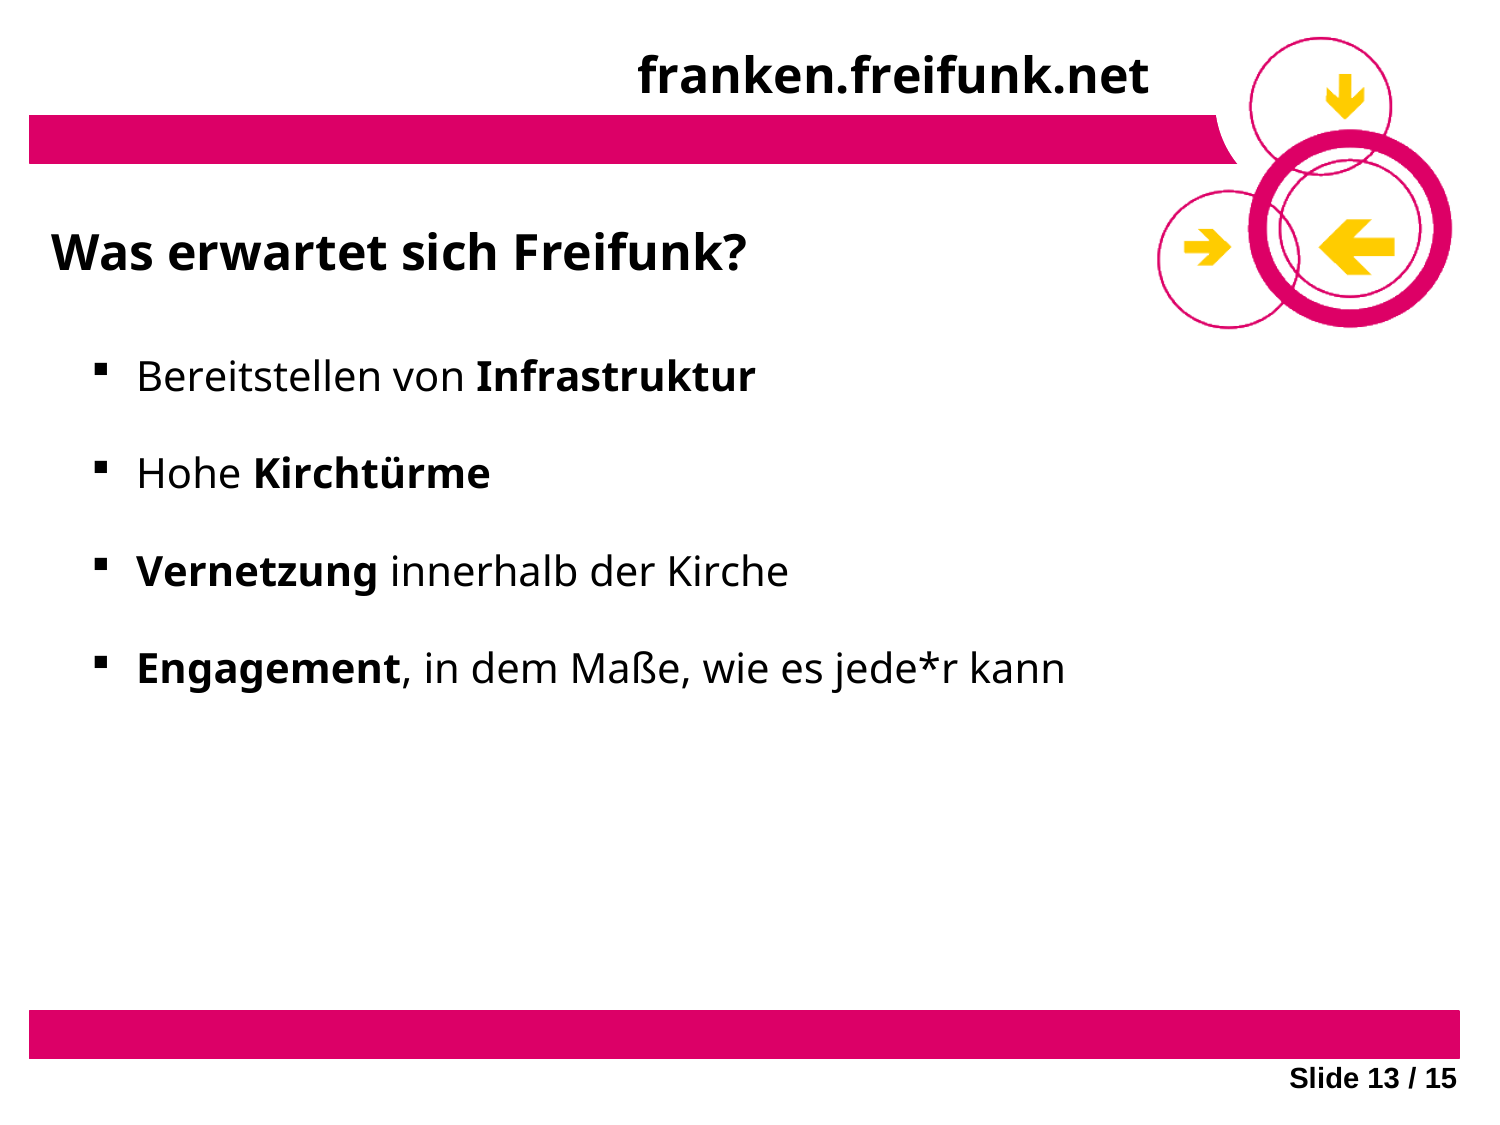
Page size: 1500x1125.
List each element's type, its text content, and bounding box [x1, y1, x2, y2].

text_box Bereitstellen von Infrastruktur Hohe Kirchtürme Vernetzung innerhalb der Kirche Engagement, in dem Maße, wie es jede*r kann [61, 342, 1418, 1029]
text_box Was erwartet sich Freifunk? [51, 212, 1123, 284]
picture [1150, 32, 1461, 332]
